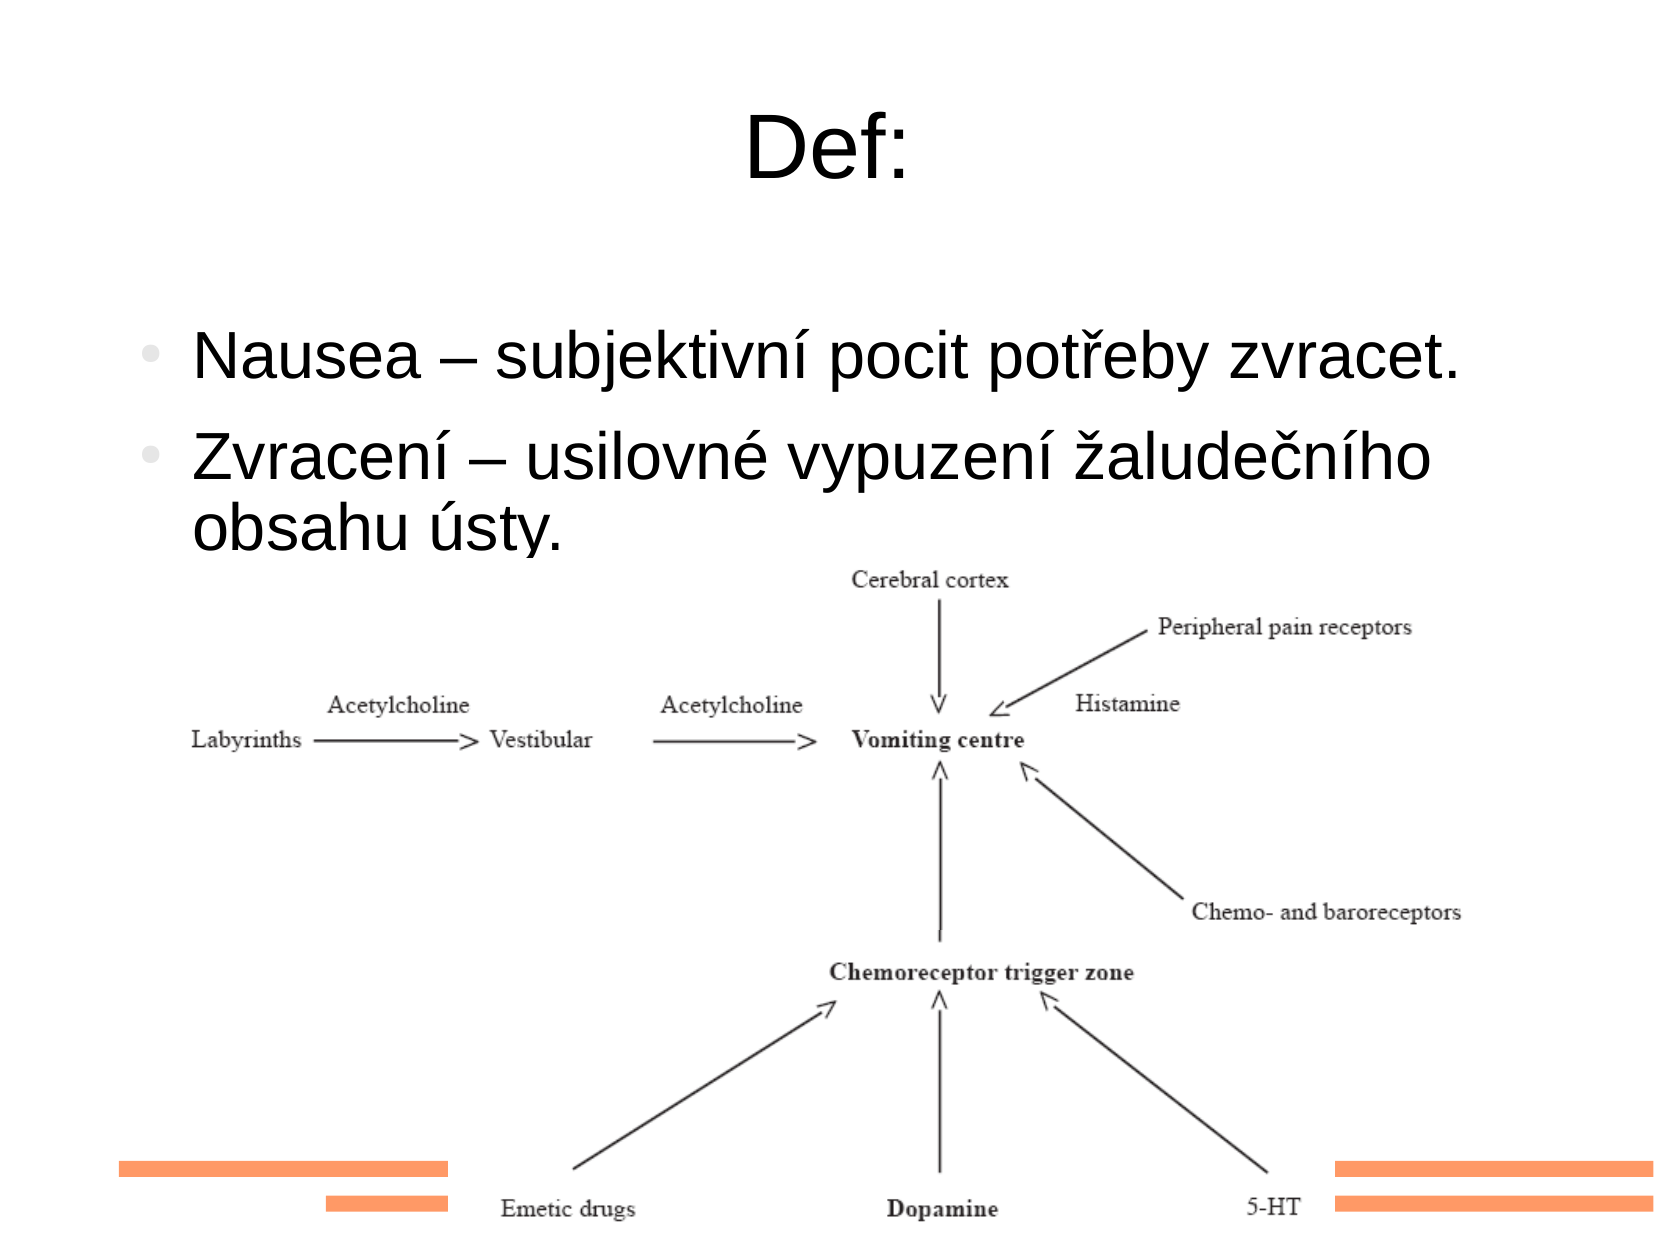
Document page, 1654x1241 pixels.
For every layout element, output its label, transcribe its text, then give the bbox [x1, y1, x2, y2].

title Def: [121, 46, 1534, 254]
list Nausea – subjektivní pocit potřeby zvracet. Zvracení – usilovné vypuzení žaludečního obsahu ústy. [121, 322, 1561, 1133]
picture [186, 558, 1467, 1234]
